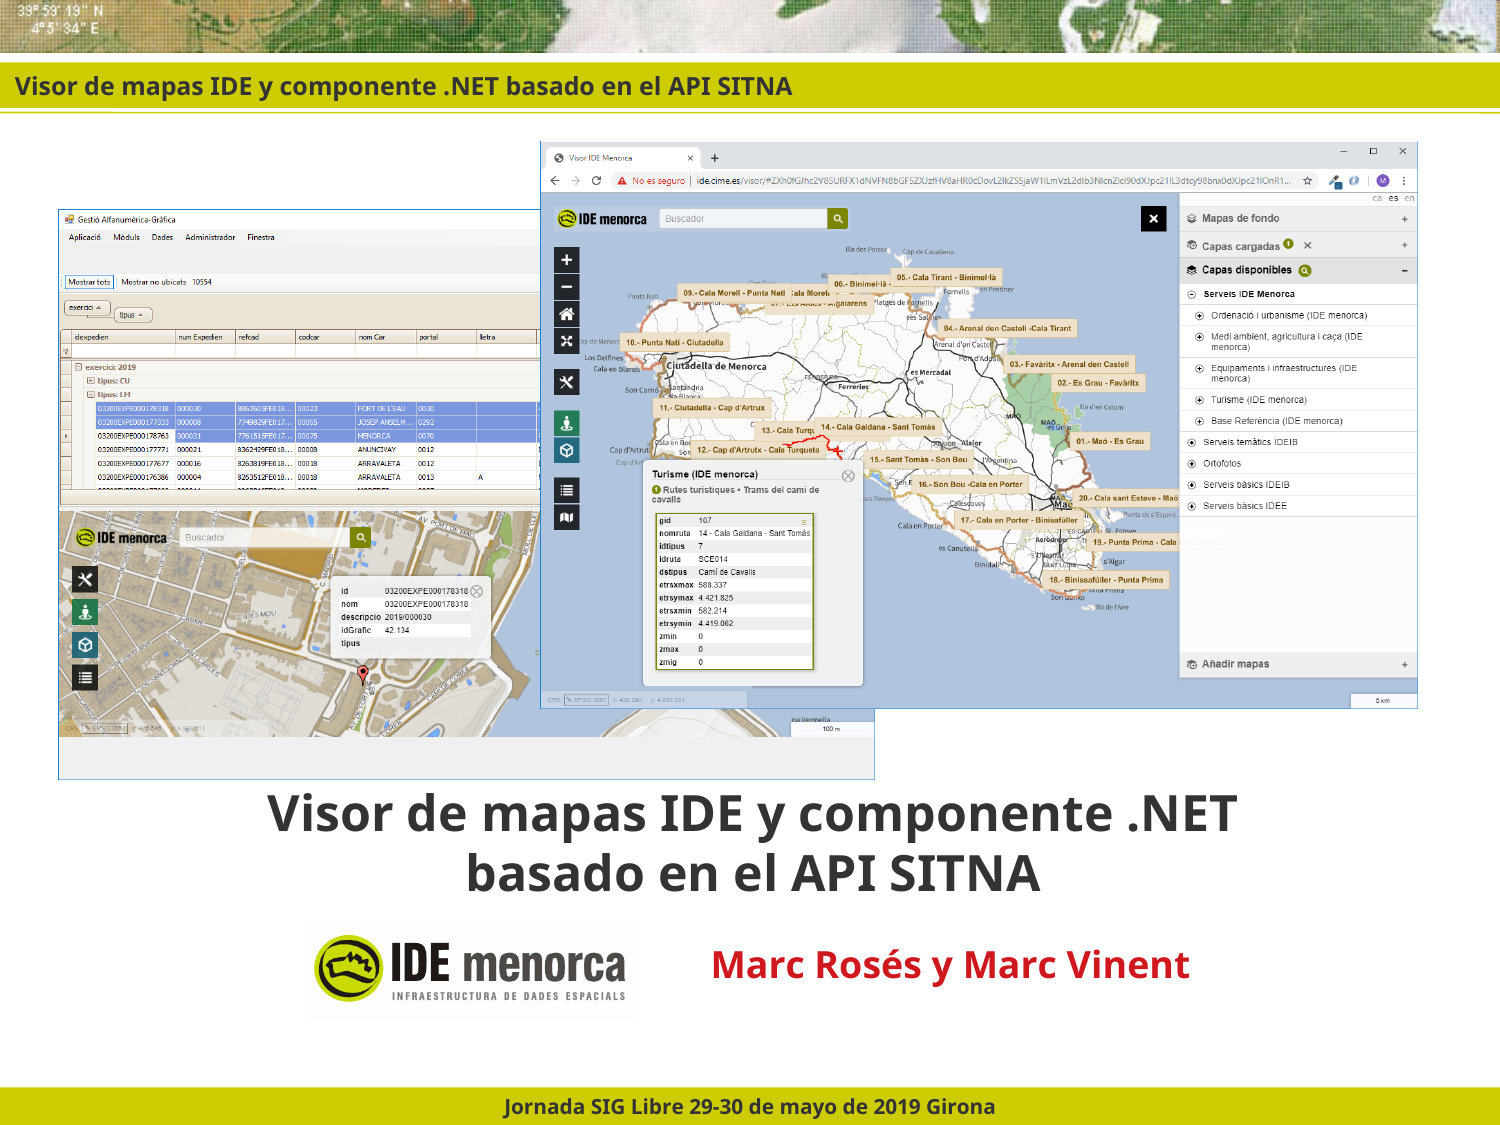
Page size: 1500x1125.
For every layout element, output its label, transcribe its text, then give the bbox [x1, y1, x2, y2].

picture [58, 141, 1418, 780]
text_box Marc Rosés y Marc Vinent [661, 933, 1241, 994]
picture [307, 921, 638, 1022]
picture [0, 0, 1500, 53]
text_box Jornada SIG Libre 29-30 de mayo de 2019 Girona [0, 1087, 1500, 1125]
text_box Visor de mapas IDE y componente .NET basado en el API SITNA [0, 62, 1500, 108]
text_box Visor de mapas IDE y componente .NET basado en el API SITNA [252, 773, 1267, 910]
